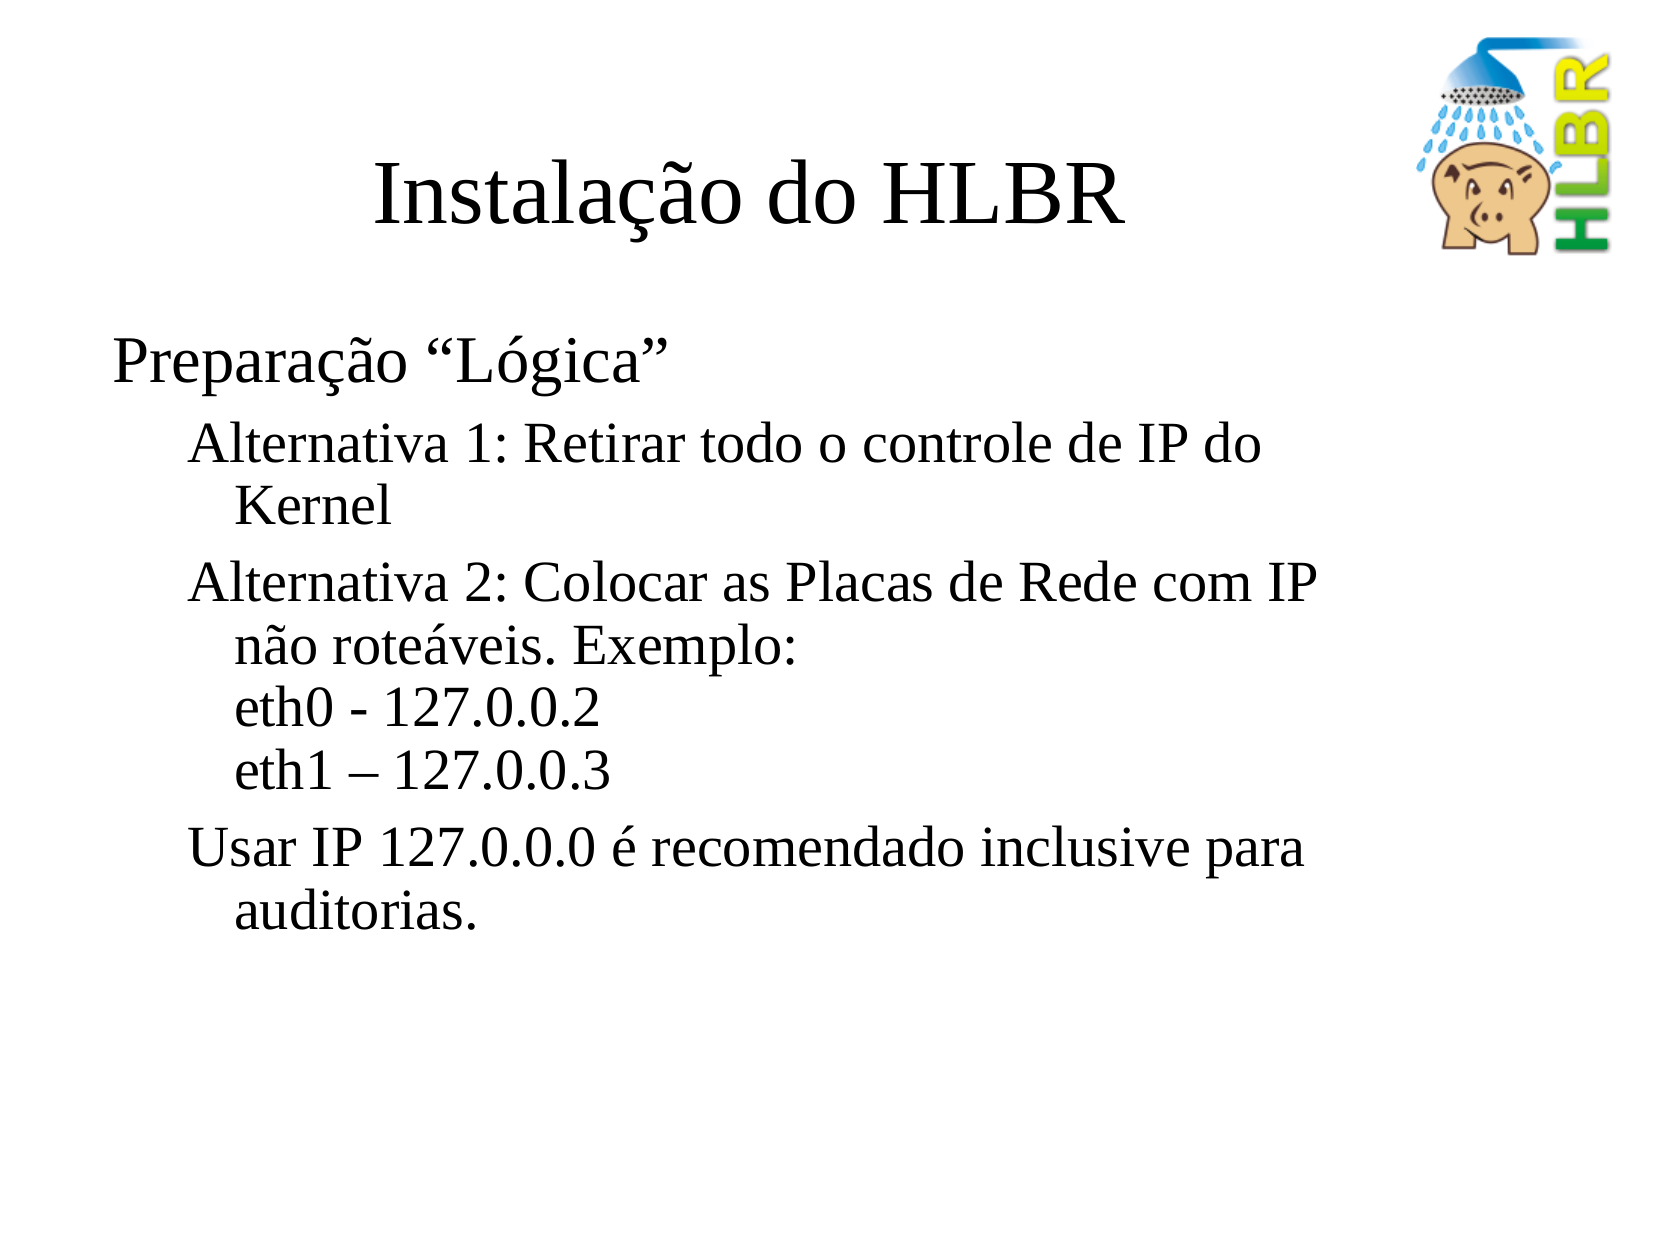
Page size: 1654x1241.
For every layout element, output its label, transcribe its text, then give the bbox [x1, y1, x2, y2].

list Preparação “Lógica” Alternativa 1: Retirar todo o controle de IP do Kernel Alternativa 2: Colocar as Placas de Rede com IP não roteáveis. Exemplo: eth0 - 127.0.0.2 eth1 – 127.0.0.3 Usar IP 127.0.0.0 é recomendado inclusive para auditorias. [112, 324, 1388, 1020]
picture [1416, 37, 1612, 260]
title Instalação do HLBR [112, 76, 1388, 312]
